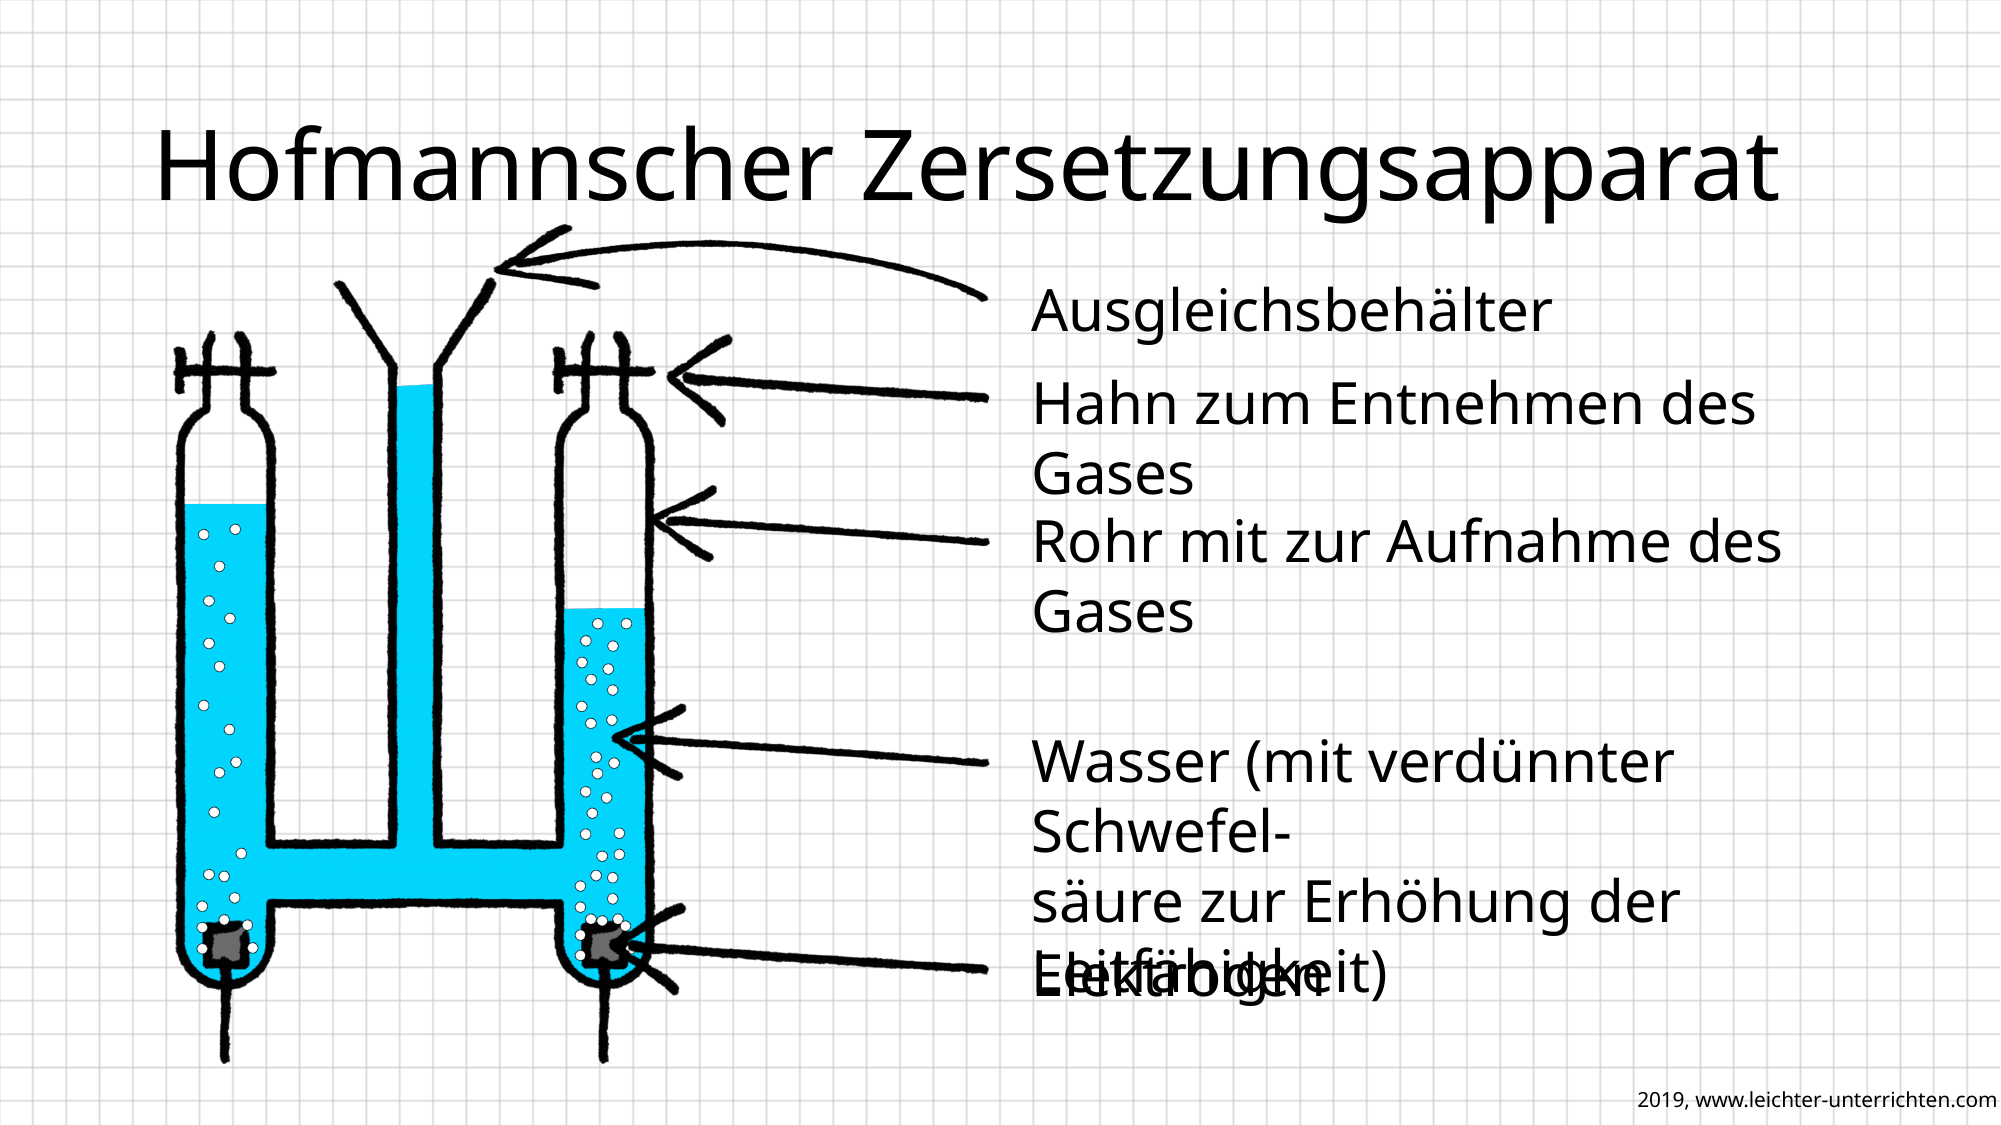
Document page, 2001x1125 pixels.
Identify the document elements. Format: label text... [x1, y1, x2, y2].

title Hofmannscher Zersetzungsapparat [137, 59, 1863, 278]
text_box Elektroden [1016, 930, 1920, 1016]
picture [0, 0, 2000, 1125]
text_box Hahn zum Entnehmen des Gases [1016, 358, 1920, 496]
text_box Wasser (mit verdünnter Schwefel- säure zur Erhöhung der Leitfähigkeit) [1016, 717, 1960, 1013]
text_box Rohr mit zur Aufnahme des Gases [1016, 496, 1920, 652]
text_box Ausgleichsbehälter [1016, 265, 1603, 351]
